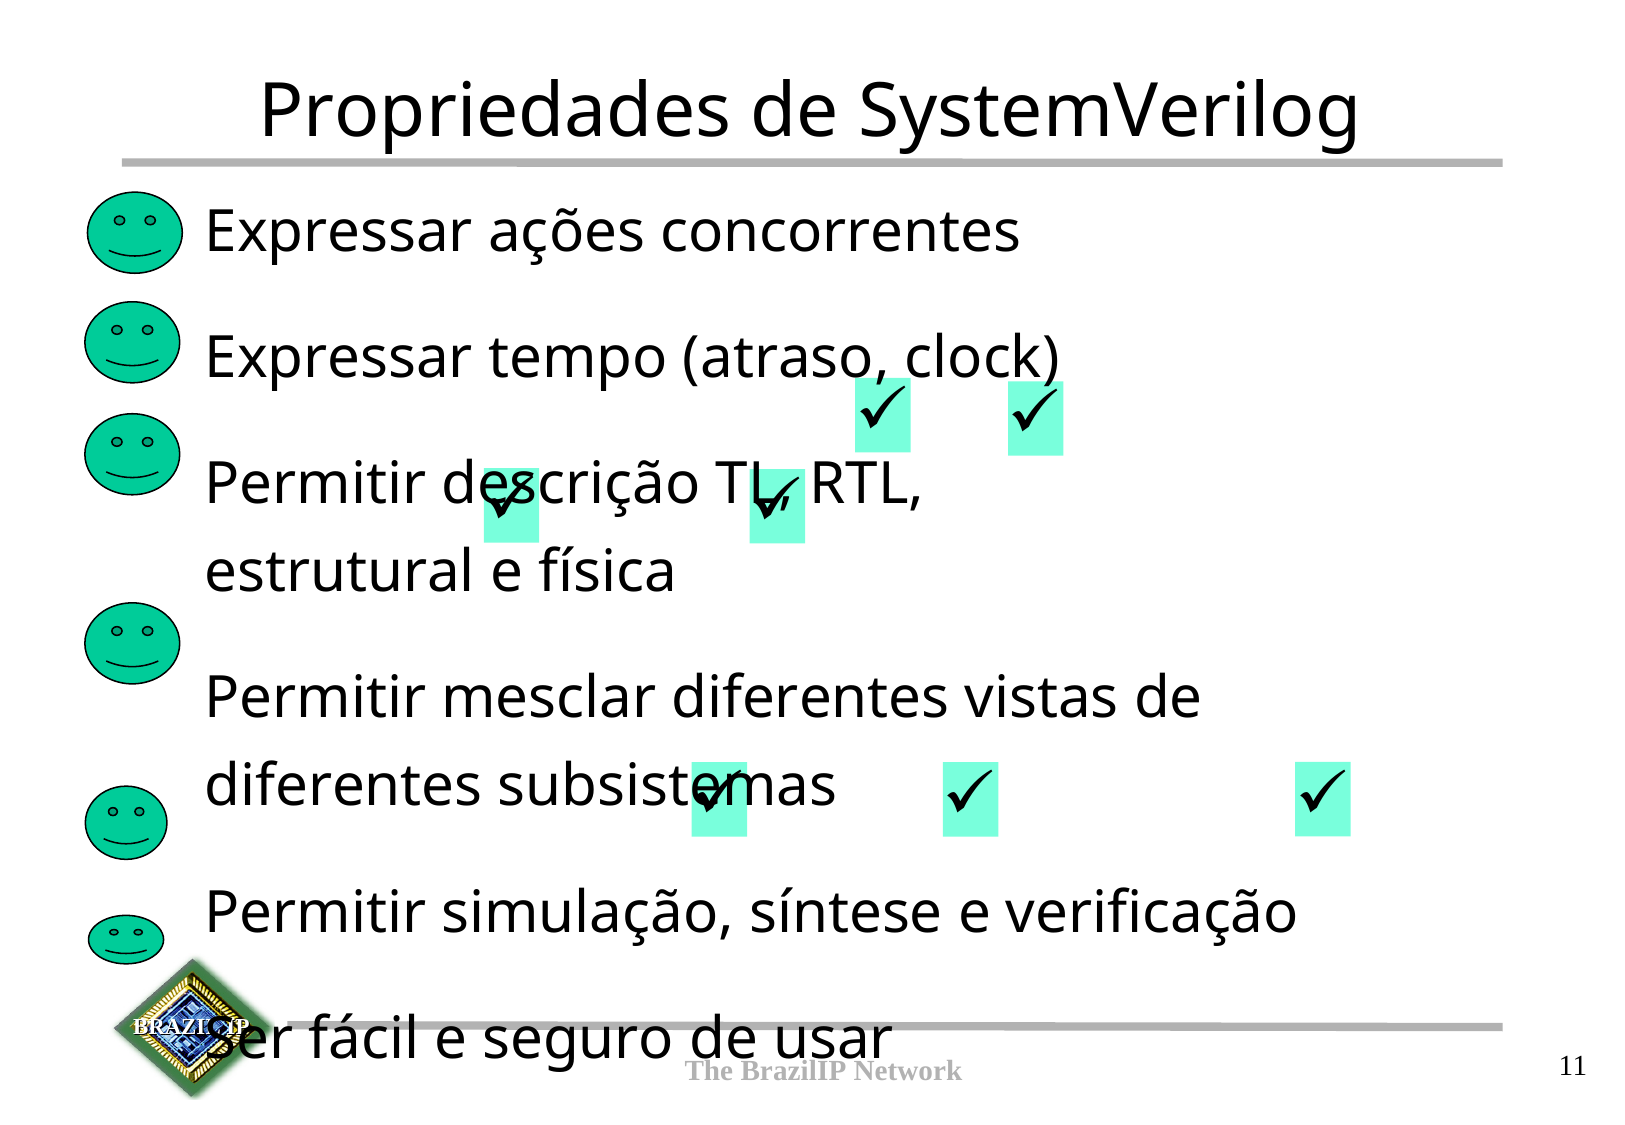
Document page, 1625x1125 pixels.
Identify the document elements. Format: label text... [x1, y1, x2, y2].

picture [108, 953, 275, 1100]
list Expressar ações concorrentes Expressar tempo (atraso, clock)‏ Permitir descrição TL, RTL, estrutural e física Permitir mesclar diferentes vistas de diferentes subsistemas Permitir simulação, síntese e verificação Ser fácil e seguro de usar [189, 180, 1476, 1004]
title Propriedades de SystemVerilog [158, 49, 1463, 165]
